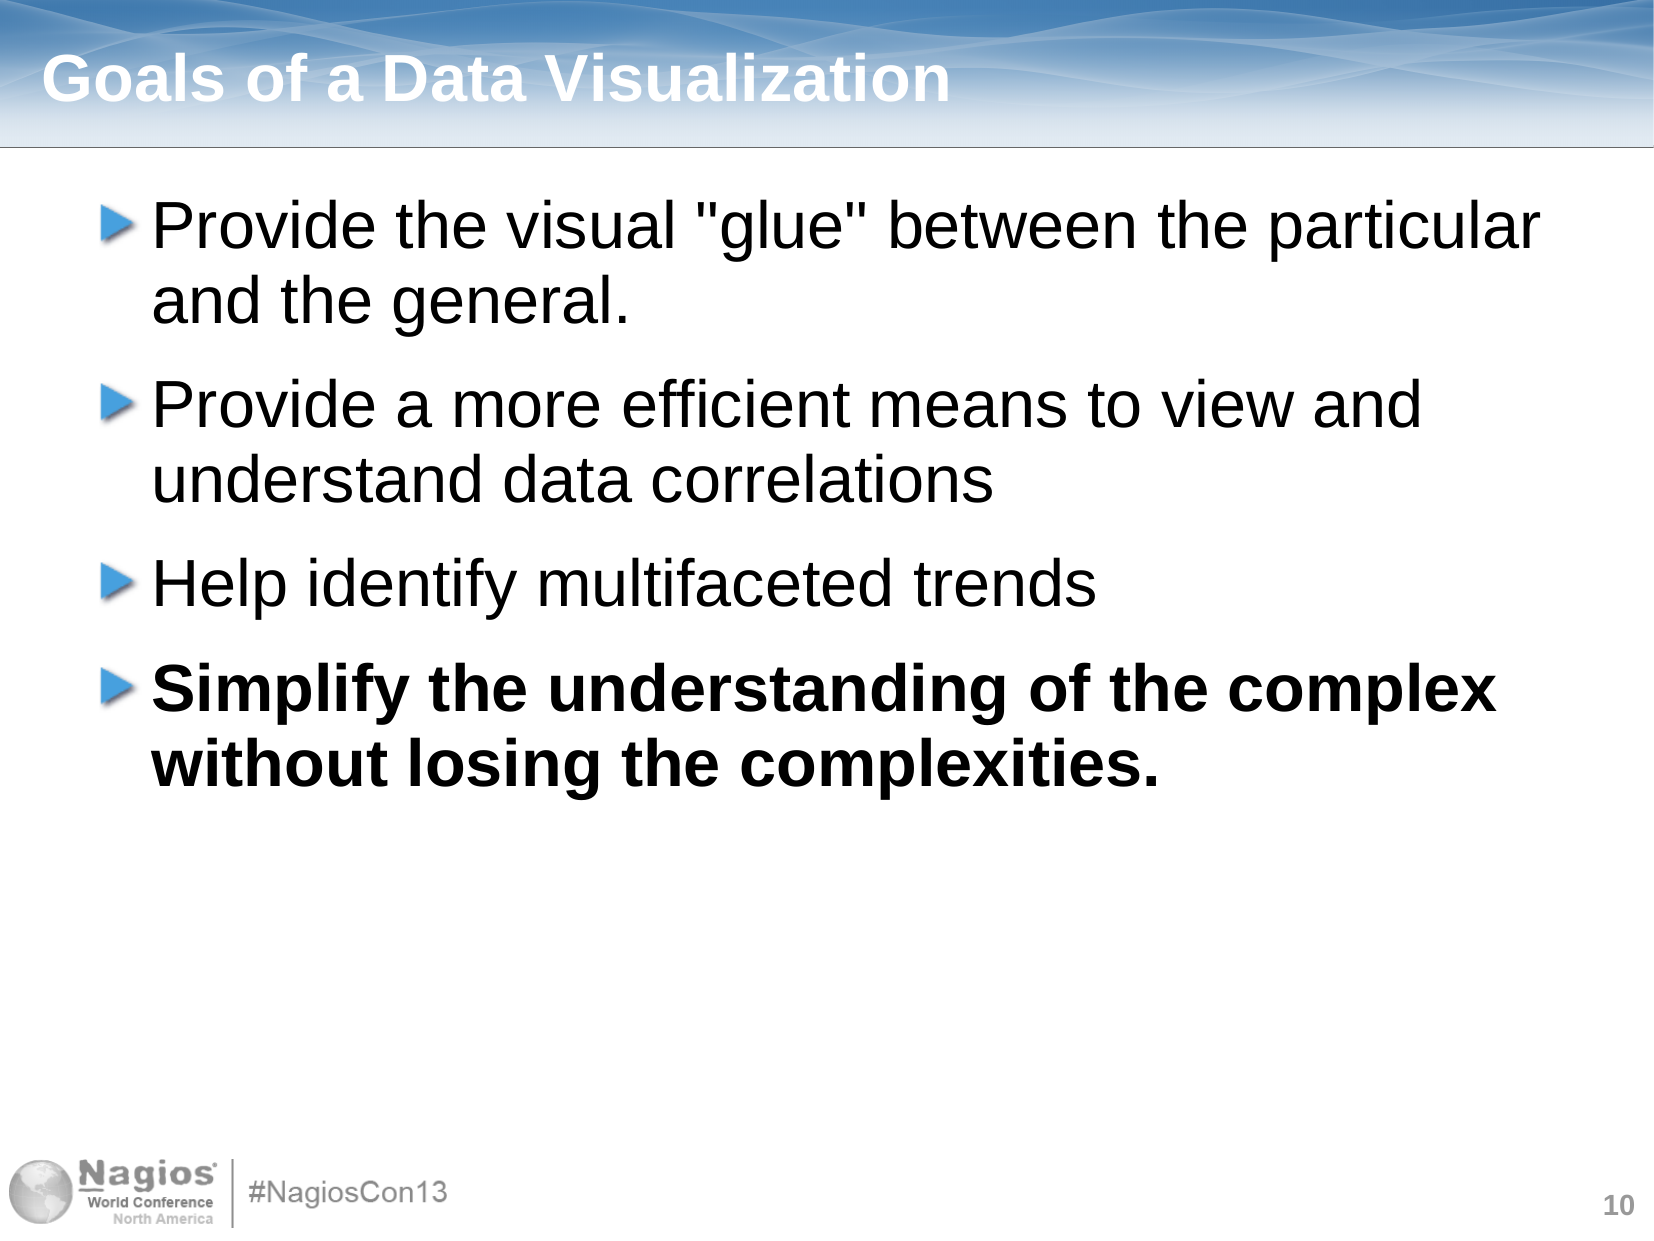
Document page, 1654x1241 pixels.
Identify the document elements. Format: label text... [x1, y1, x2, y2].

picture [9, 1159, 453, 1228]
picture [0, 0, 1654, 147]
list Provide the visual "glue" between the particular and the general. Provide a more efficient means to view and understand data correlations Help identify multifaceted trends Simplify the understanding of the complex without losing the complexities. [80, 188, 1569, 1007]
title Goals of a Data Visualization [41, 29, 1248, 127]
